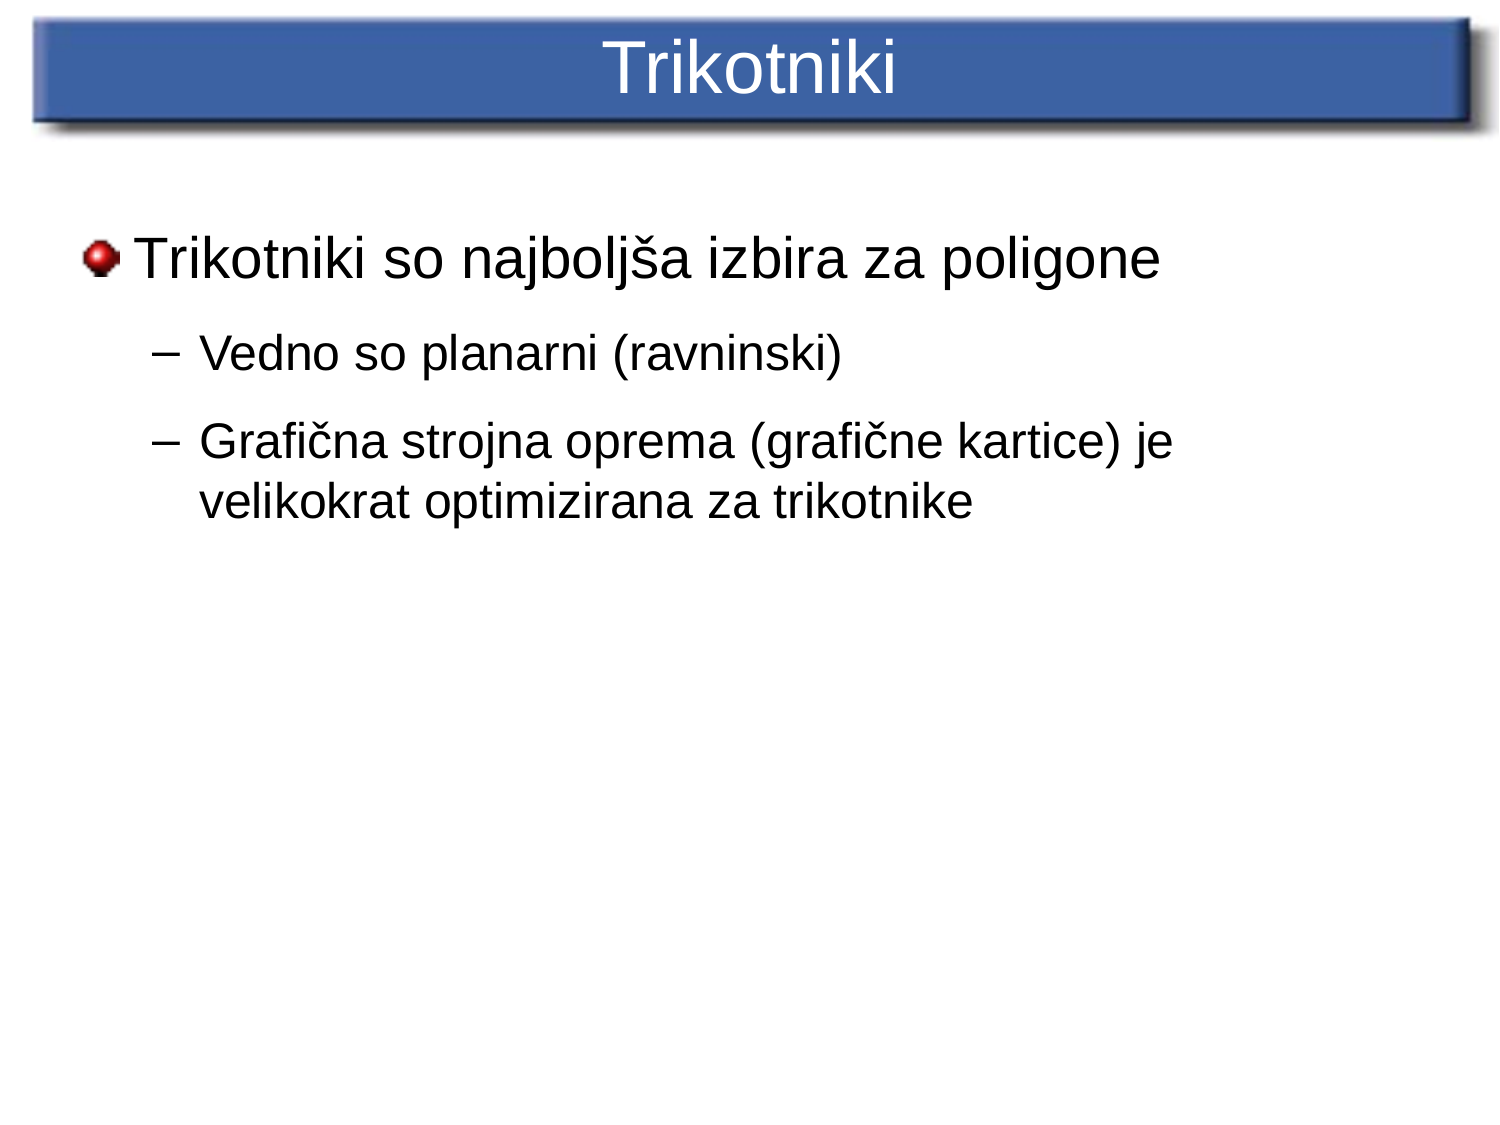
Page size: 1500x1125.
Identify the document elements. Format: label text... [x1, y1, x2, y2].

list Trikotniki so najboljša izbira za poligone Vedno so planarni (ravninski) Grafična strojna oprema (grafične kartice) je velikokrat optimizirana za trikotnike [62, 212, 1413, 955]
title Trikotniki [0, 10, 1500, 116]
picture [31, 116, 1499, 142]
